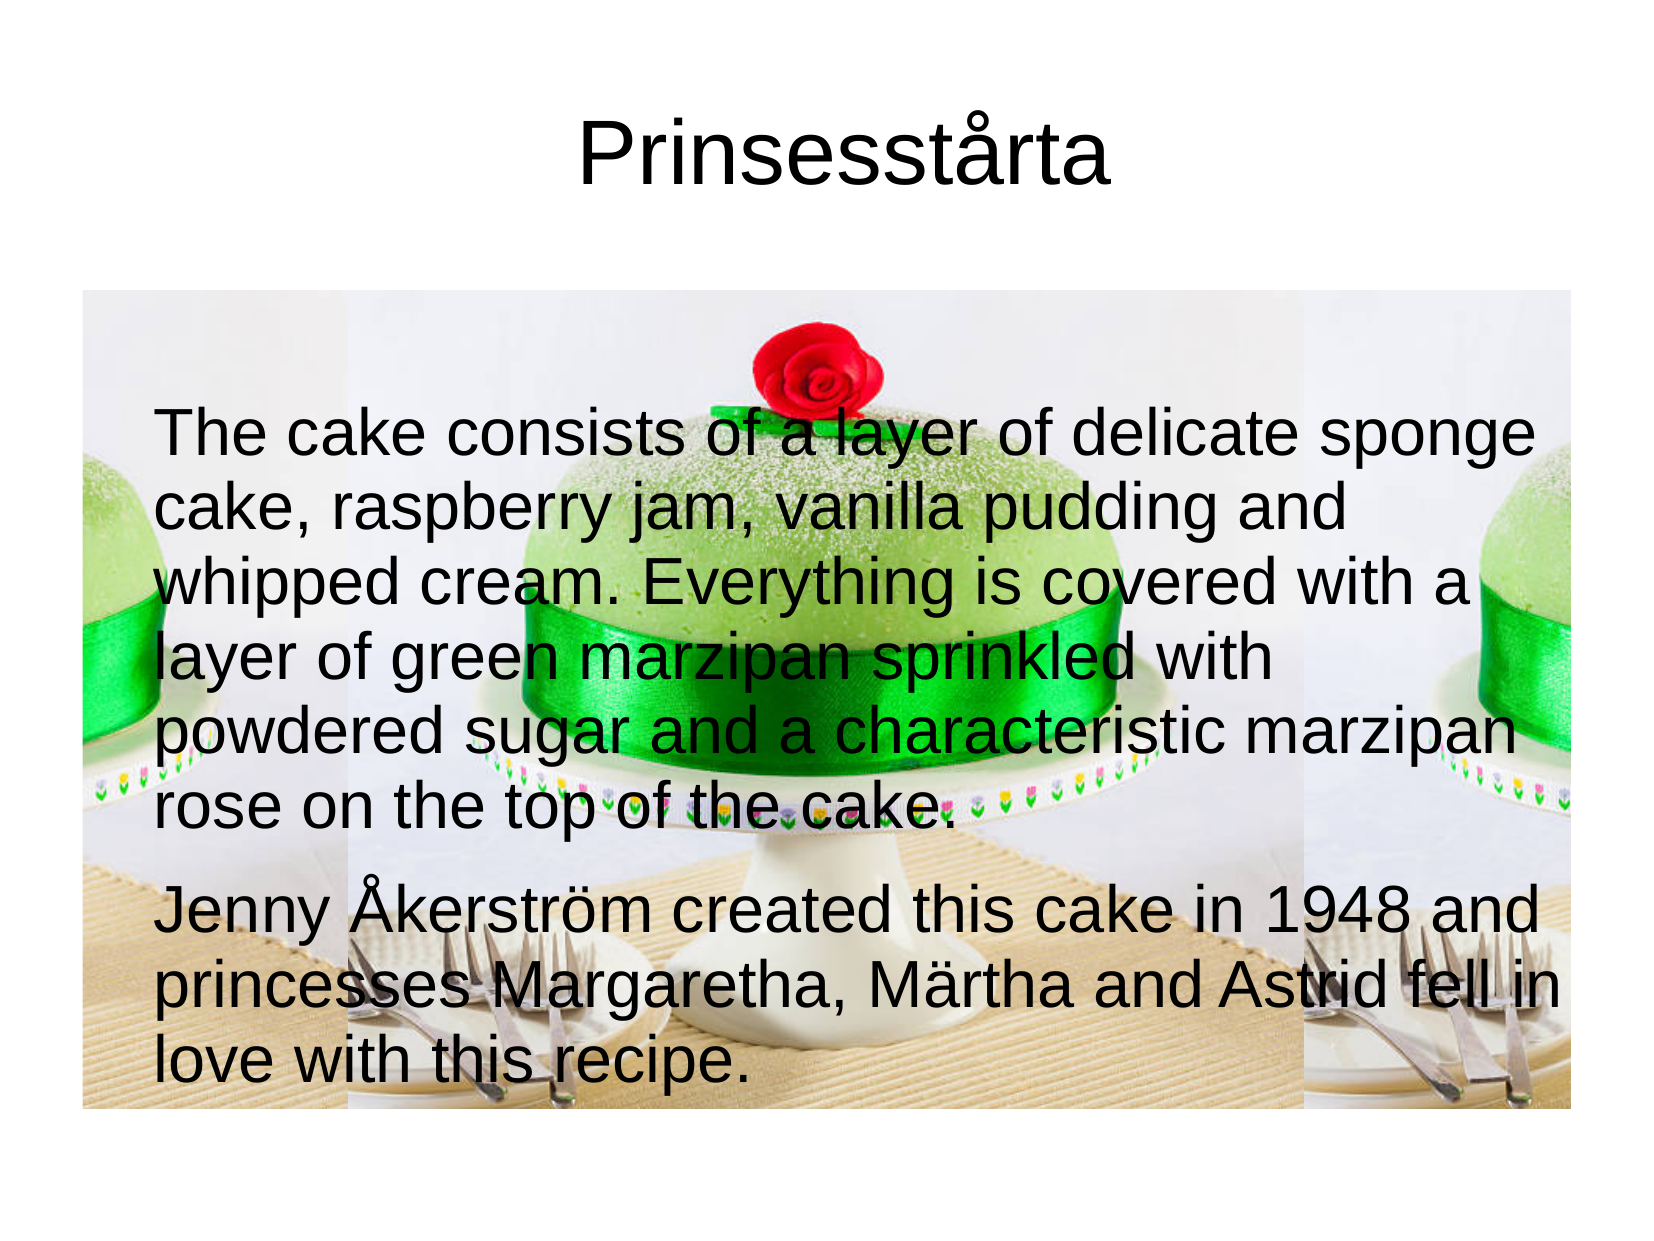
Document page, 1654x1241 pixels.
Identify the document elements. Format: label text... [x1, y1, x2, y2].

list The cake consists of a layer of delicate sponge cake, raspberry jam, vanilla pudding and whipped cream. Everything is covered with a layer of green marzipan sprinkled with powdered sugar and a characteristic marzipan rose on the top of the cake. Jenny Åkerström created this cake in 1948 and princesses Margaretha, Märtha and Astrid fell in love with this recipe. [82, 290, 1571, 1109]
title Prinsesstårta [82, 49, 1571, 257]
